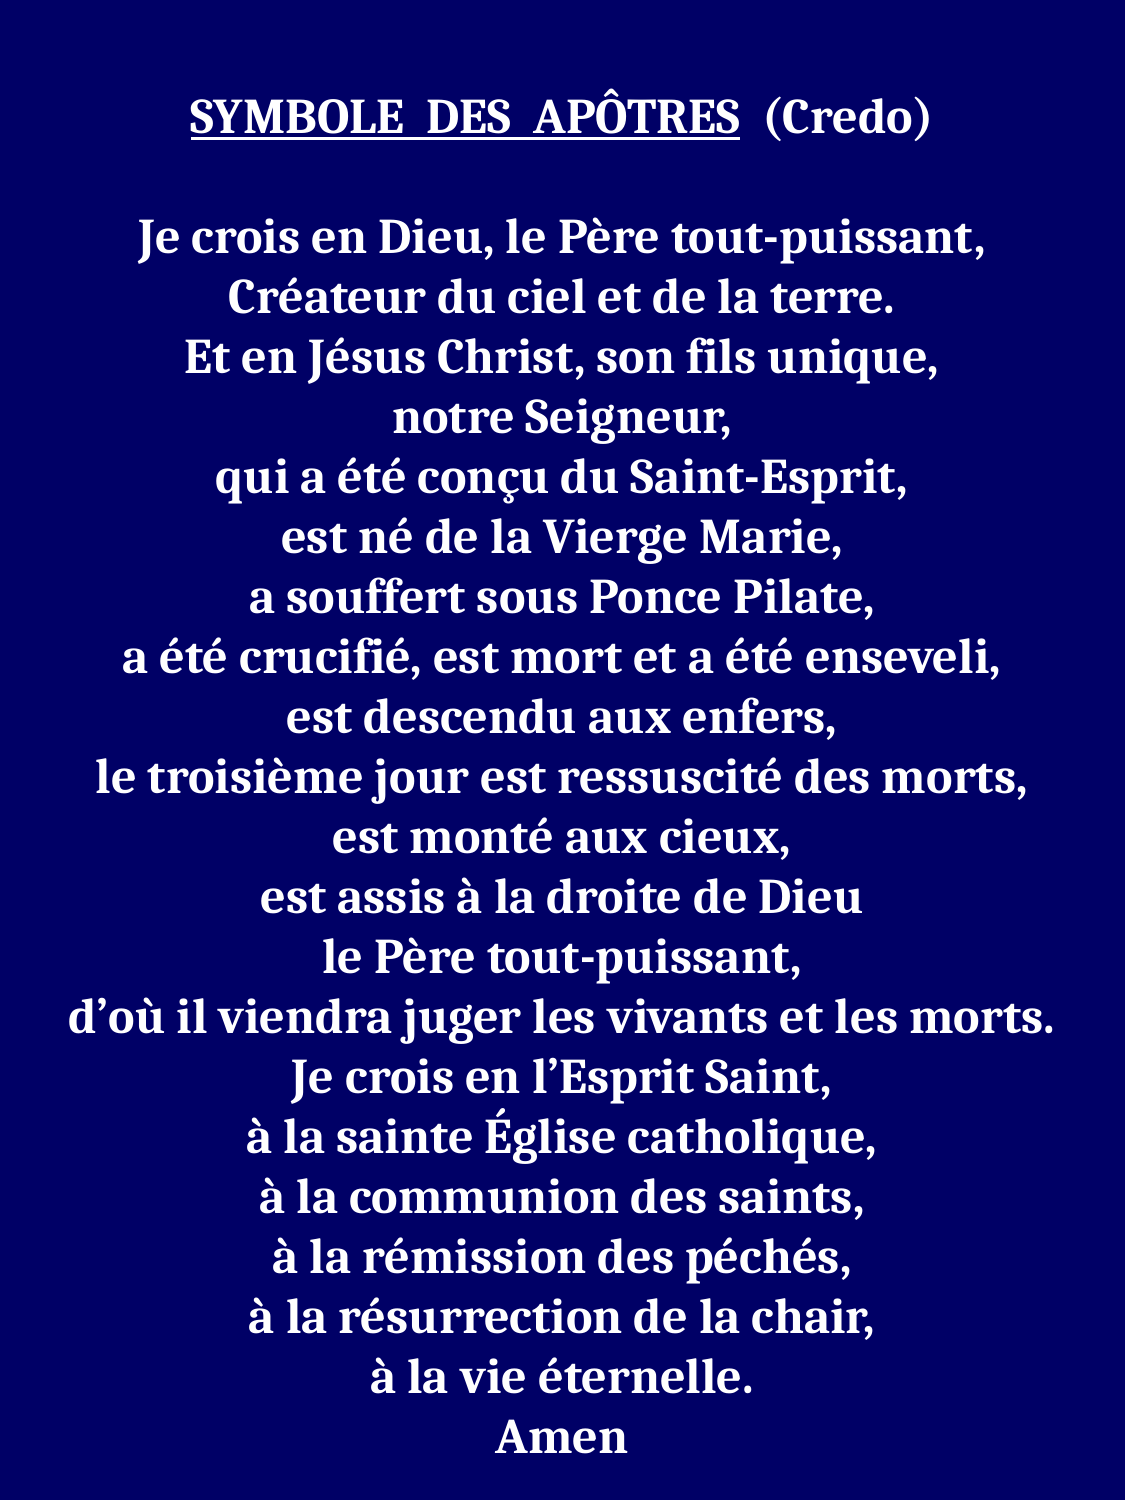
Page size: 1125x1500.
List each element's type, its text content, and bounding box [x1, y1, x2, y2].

text_box SYMBOLE DES APÔTRES (Credo) Je crois en Dieu, le Père tout-puissant, Créateur du ciel et de la terre. Et en Jésus Christ, son fils unique, notre Seigneur, qui a été conçu du Saint-Esprit, est né de la Vierge Marie, a souffert sous Ponce Pilate, a été crucifié, est mort et a été enseveli, est descendu aux enfers, le troisième jour est ressuscité des morts, est monté aux cieux, est assis à la droite de Dieu le Père tout-puissant, d’où il viendra juger les vivants et les morts. Je crois en l’Esprit Saint, à la sainte Église catholique, à la communion des saints, à la rémission des péchés, à la résurrection de la chair, à la vie éternelle. Amen [44, 75, 1080, 1471]
